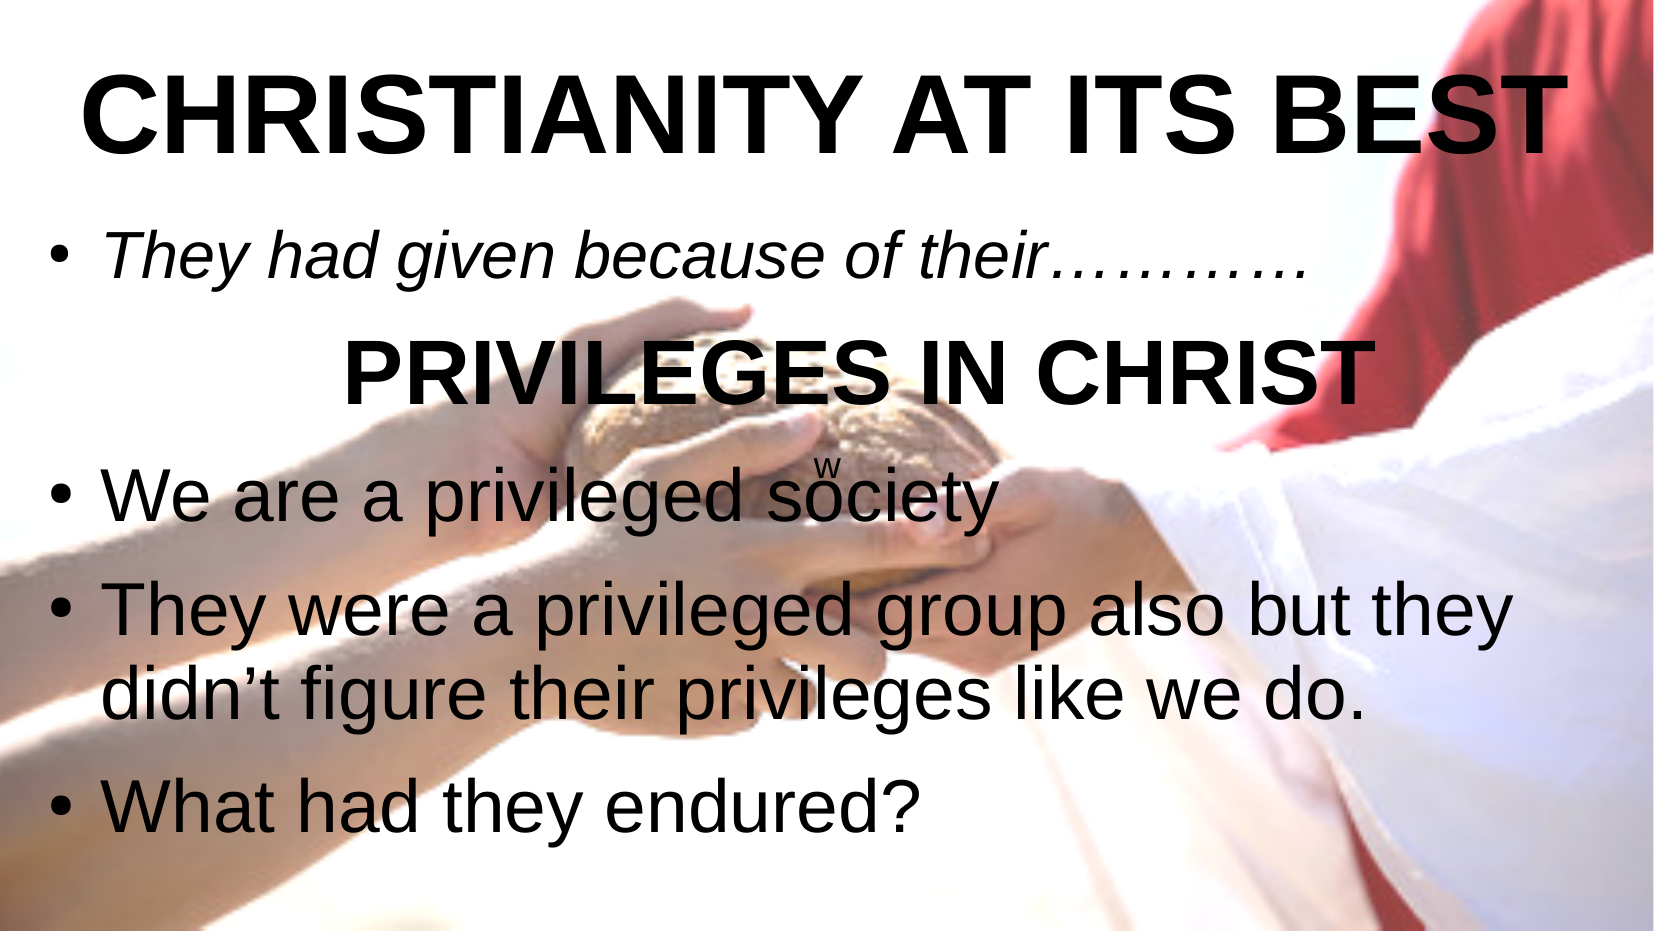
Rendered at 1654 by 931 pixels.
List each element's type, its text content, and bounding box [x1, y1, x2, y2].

list They had given because of their………… PRIVILEGES IN CHRIST We are a privileged society They were a privileged group also but they didn’t figure their privileges like we do. What had they endured? [30, 217, 1621, 901]
title CHRISTIANITY AT ITS BEST [45, 0, 1606, 217]
picture [0, 0, 1654, 931]
